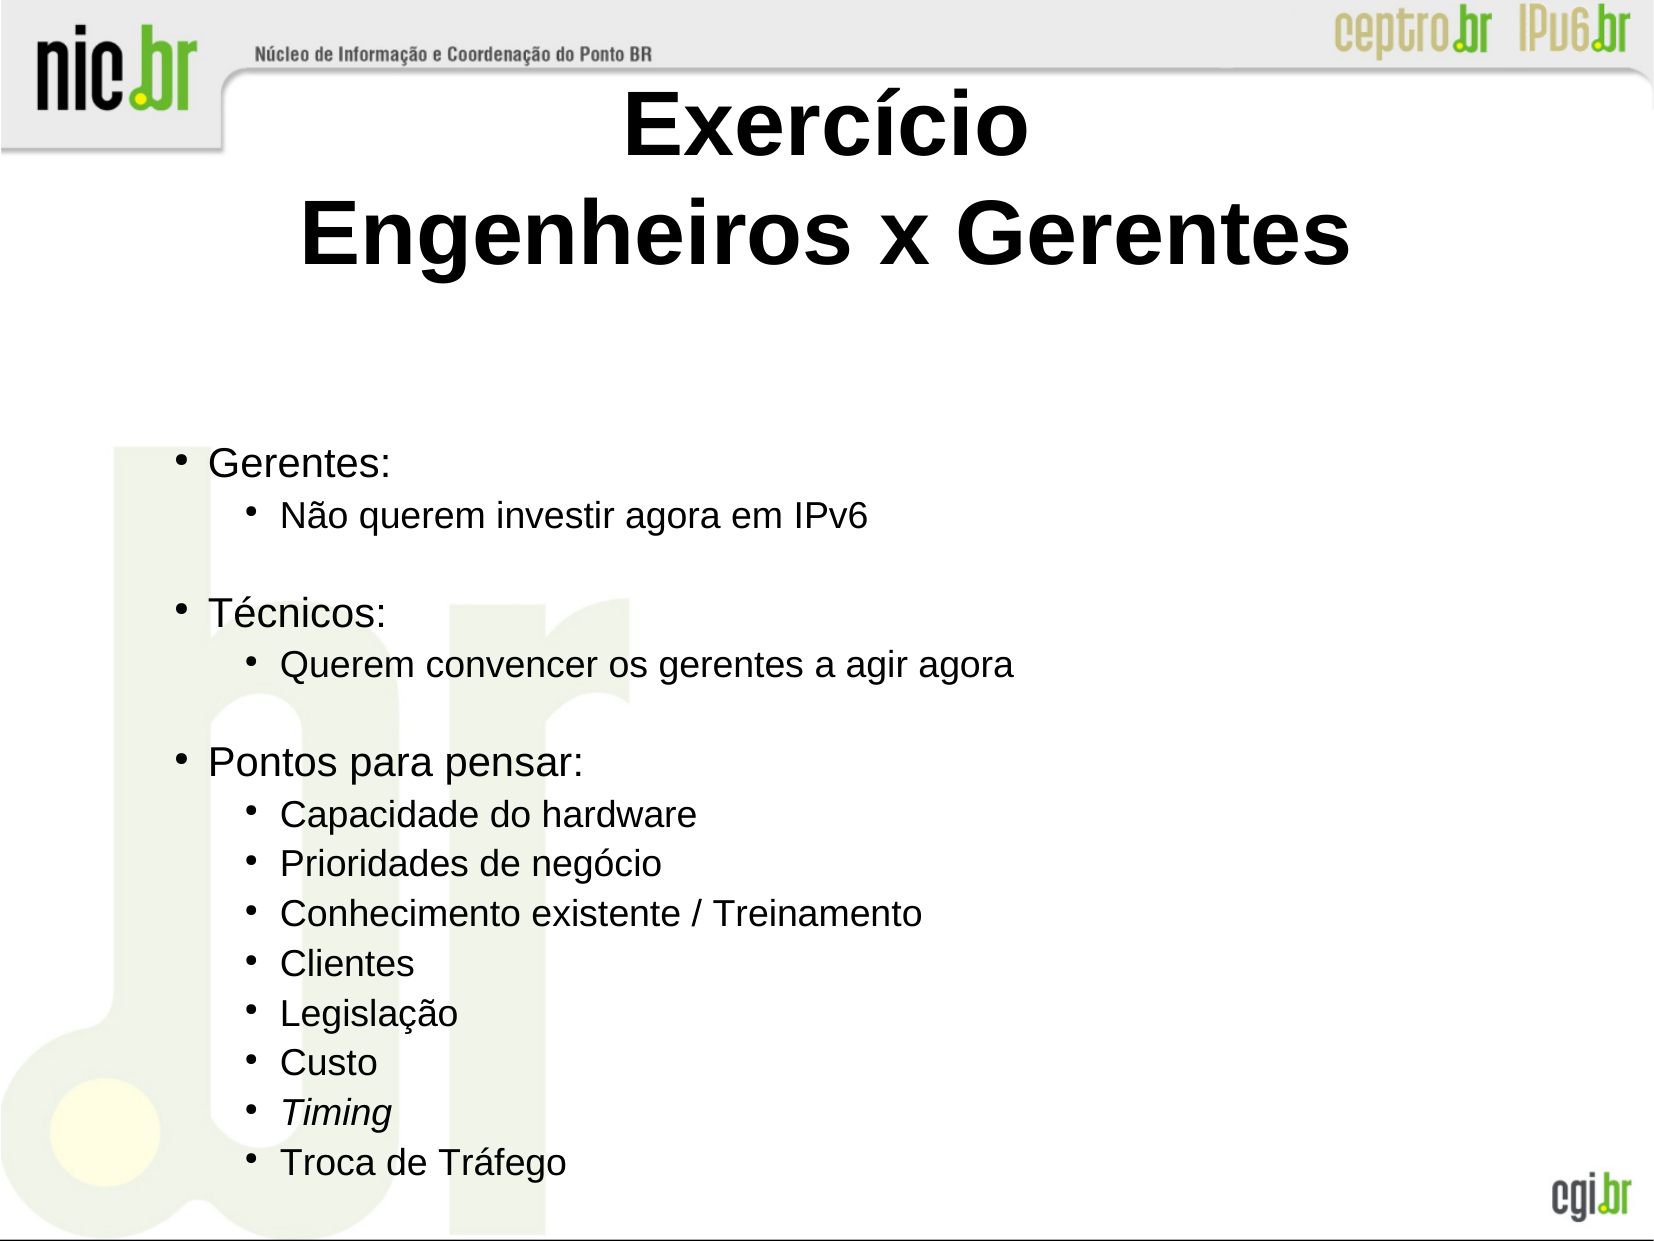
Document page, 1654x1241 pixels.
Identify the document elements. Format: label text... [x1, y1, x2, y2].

picture [0, 0, 1654, 1241]
text_box Exercício Engenheiros x Gerentes [73, 56, 1580, 174]
text_box Gerentes: Não querem investir agora em IPv6 Técnicos: Querem convencer os gerentes a agir agora Pontos para pensar: Capacidade do hardware Prioridades de negócio Conhecimento existente / Treinamento Clientes Legislação Custo Timing Troca de Tráfego [159, 428, 1495, 978]
